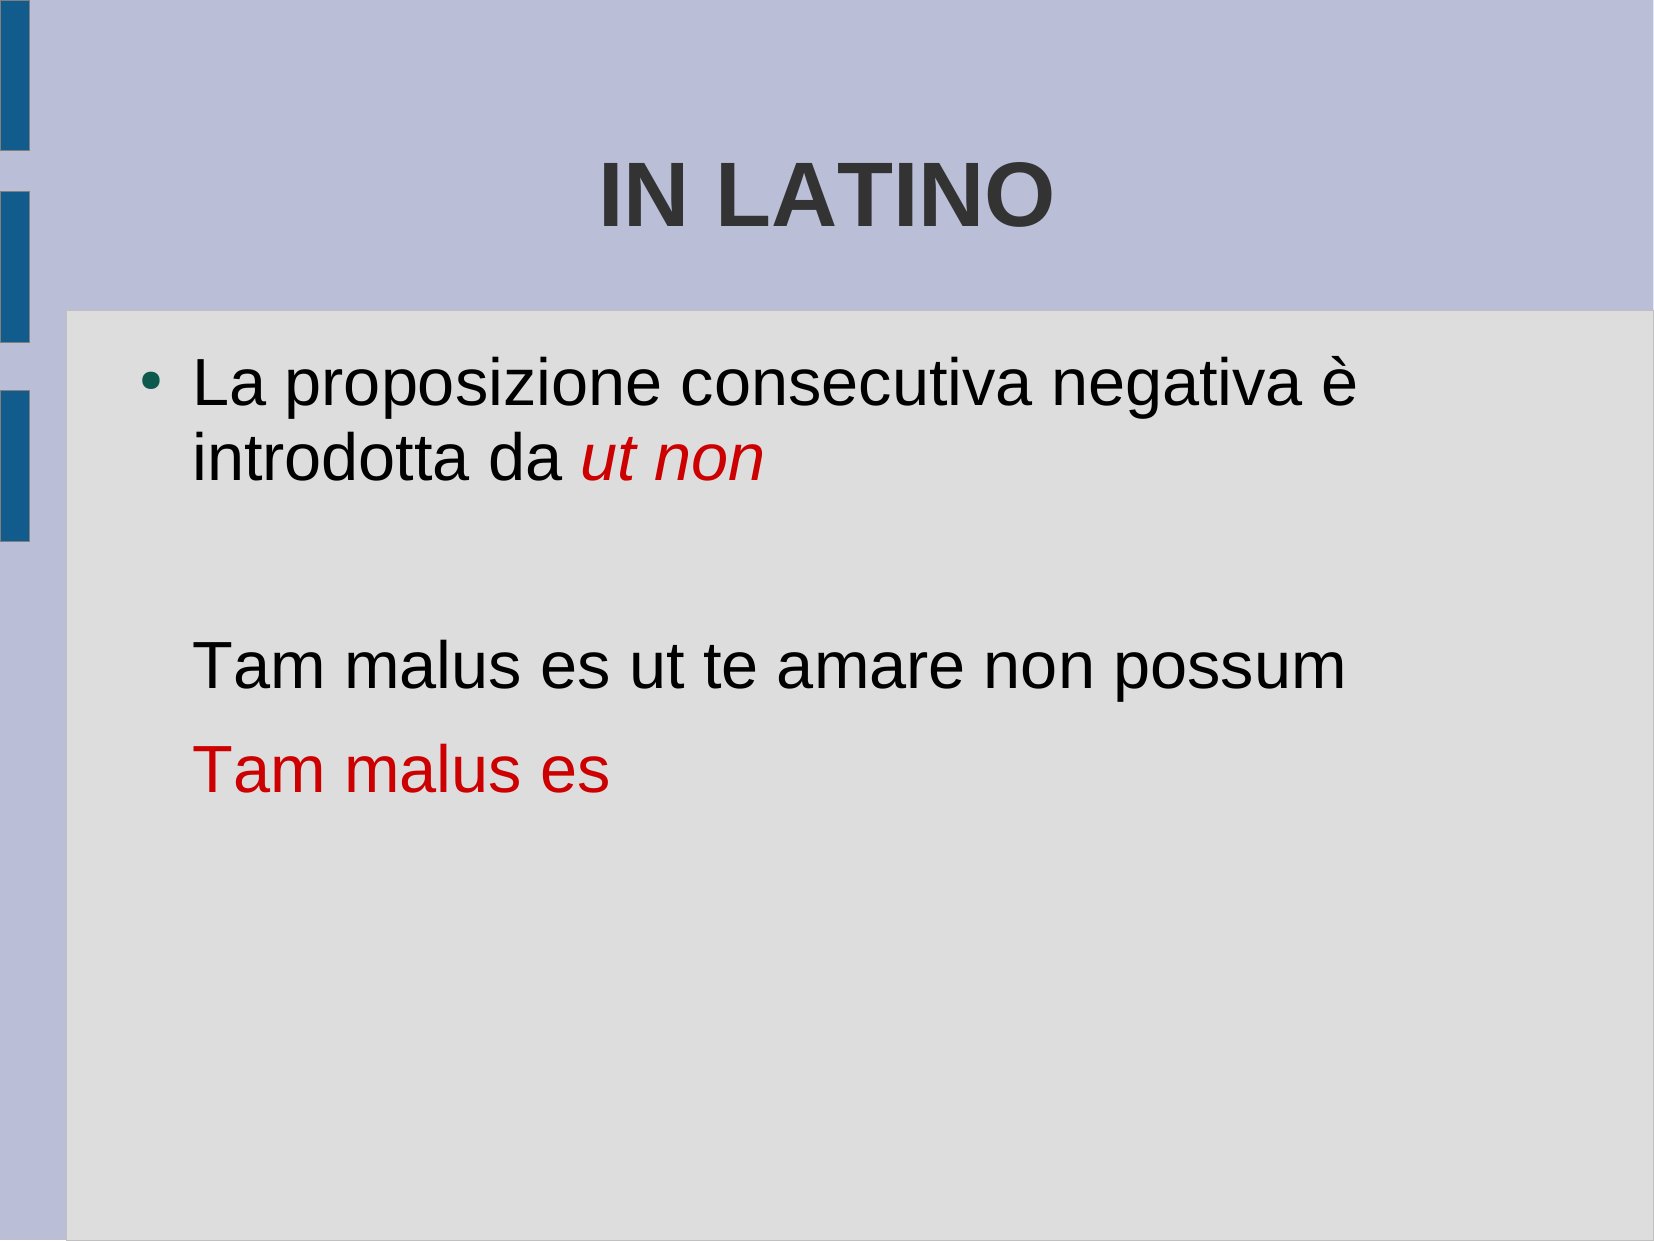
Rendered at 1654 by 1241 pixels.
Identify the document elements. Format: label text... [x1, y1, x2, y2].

title IN LATINO [121, 91, 1534, 299]
list La proposizione consecutiva negativa è introdotta da ut non Tam malus es ut te amare non possum Tam malus es [121, 344, 1534, 1127]
